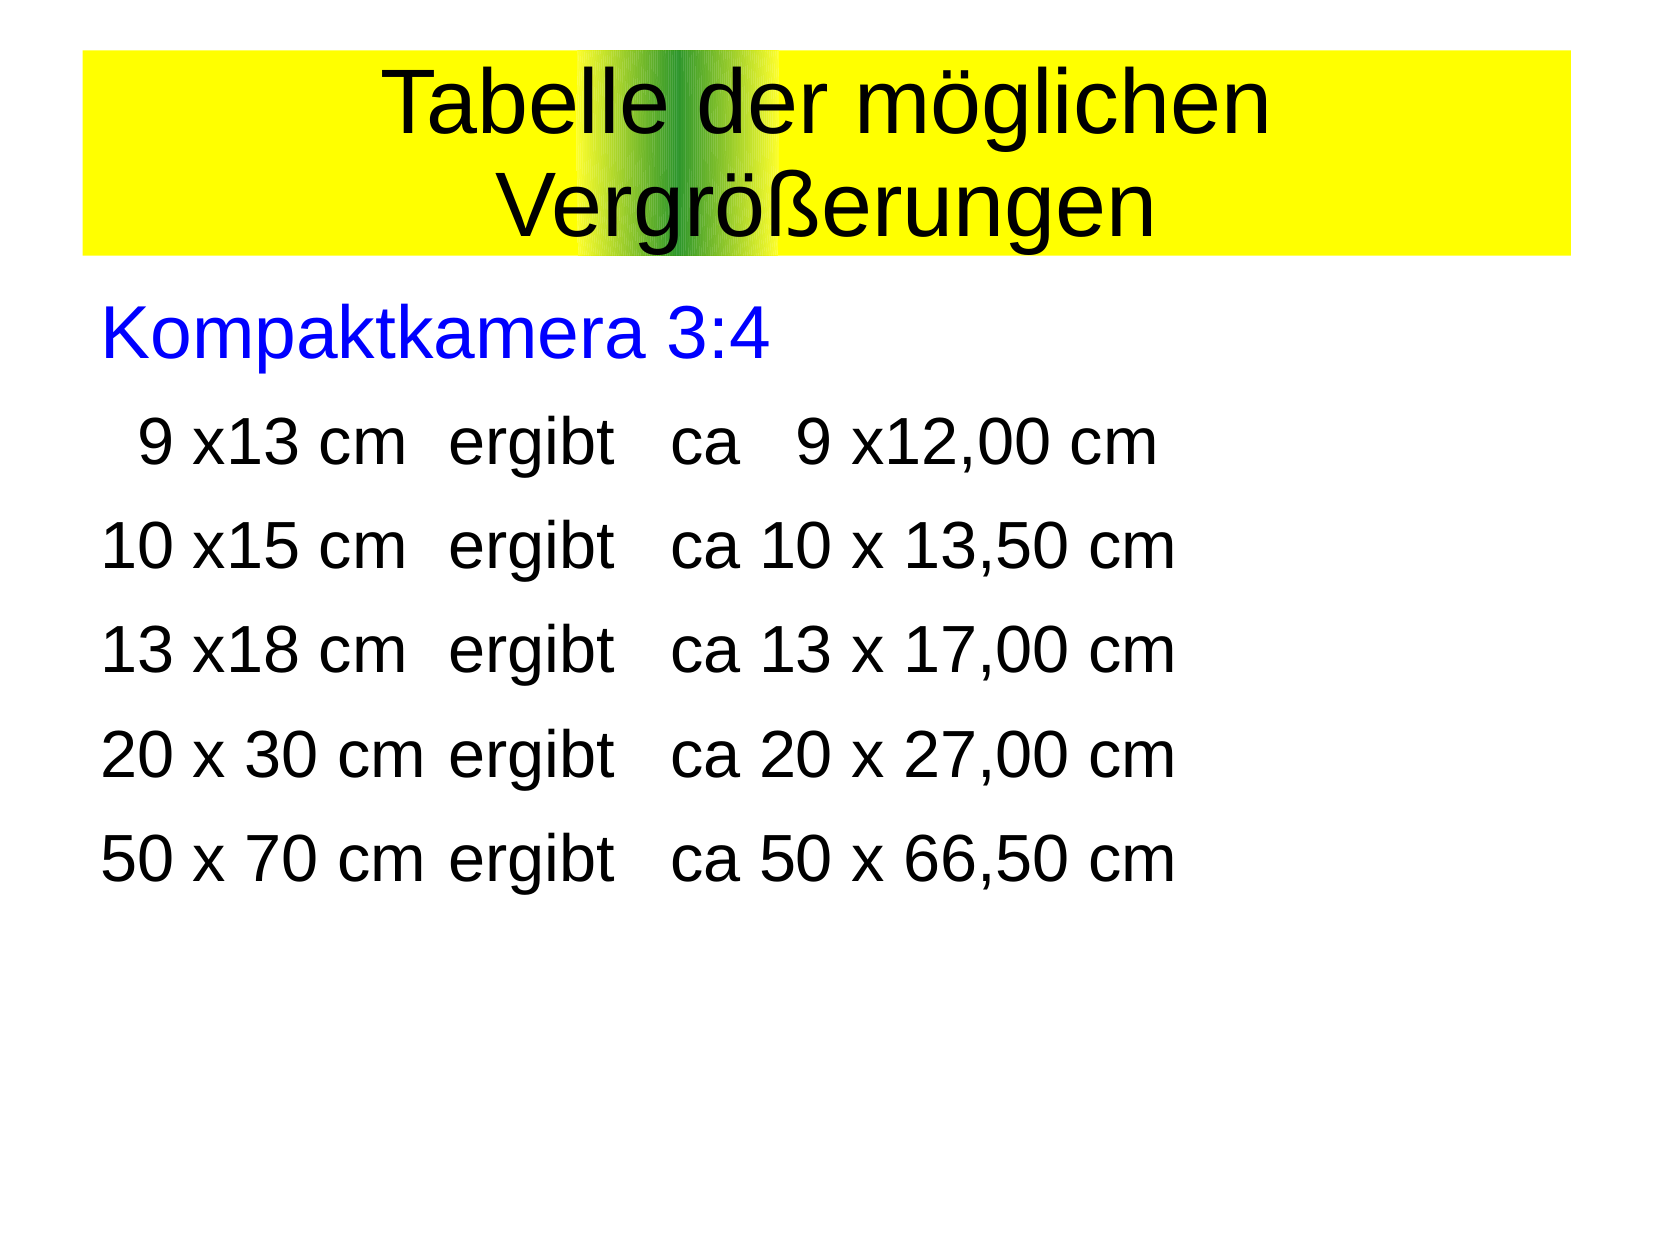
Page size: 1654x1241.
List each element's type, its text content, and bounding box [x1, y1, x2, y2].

list Kompaktkamera 3:4 9 x13 cm ergibt ca 9 x12,00 cm 10 x15 cm ergibt ca 10 x 13,50 cm 13 x18 cm ergibt ca 13 x 17,00 cm 20 x 30 cm ergibt ca 20 x 27,00 cm 50 x 70 cm ergibt ca 50 x 66,50 cm [82, 290, 1571, 1094]
title Tabelle der möglichen Vergrößerungen [82, 50, 1571, 256]
